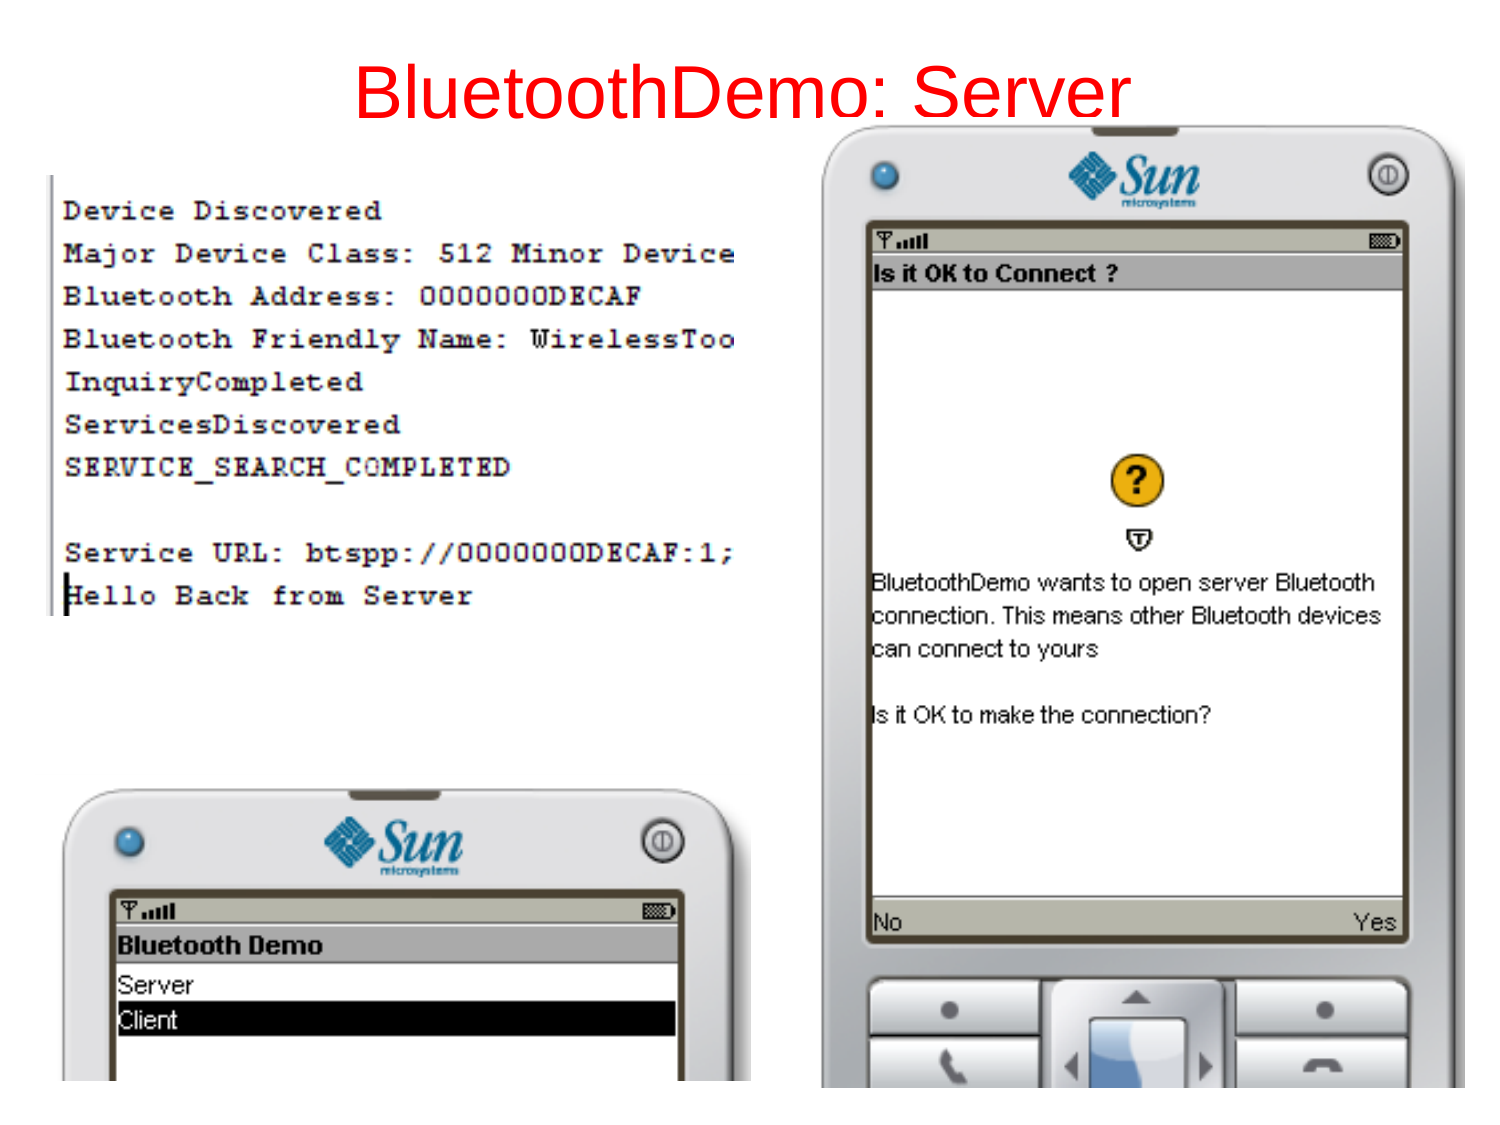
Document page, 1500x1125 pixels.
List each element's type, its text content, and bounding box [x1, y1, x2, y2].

picture [820, 117, 1465, 1089]
picture [46, 175, 734, 616]
title BluetoothDemo: Server [105, 0, 1381, 141]
picture [35, 773, 751, 1082]
